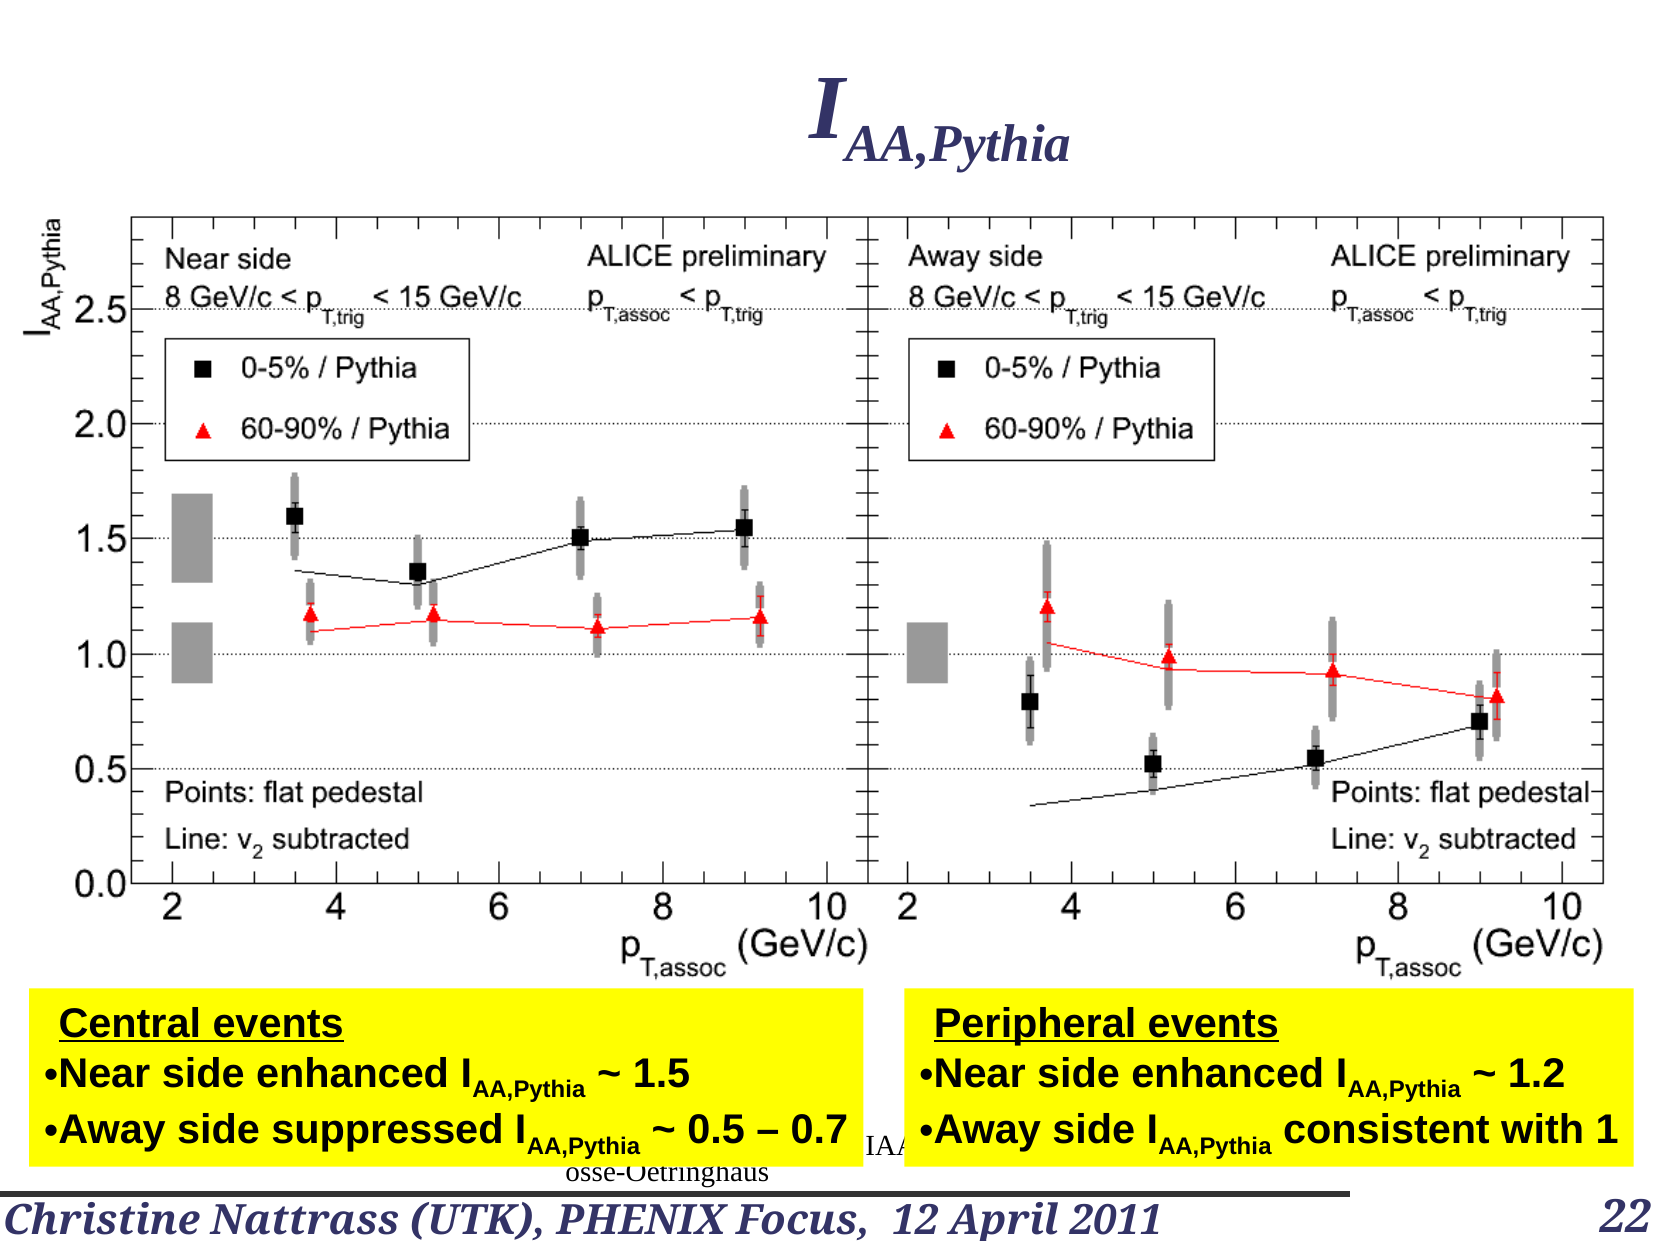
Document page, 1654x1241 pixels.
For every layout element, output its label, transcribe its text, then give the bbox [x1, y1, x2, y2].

title IAA,Pythia [279, 32, 1569, 188]
text_box Peripheral events Near side enhanced IAA,Pythia ~ 1.2 Away side IAA,Pythia consistent with 1 [904, 988, 1634, 1167]
picture [22, 205, 1654, 989]
text_box Central events Near side enhanced IAA,Pythia ~ 1.5 Away side suppressed IAA,Pythia ~ 0.5 – 0.7 [29, 988, 864, 1167]
